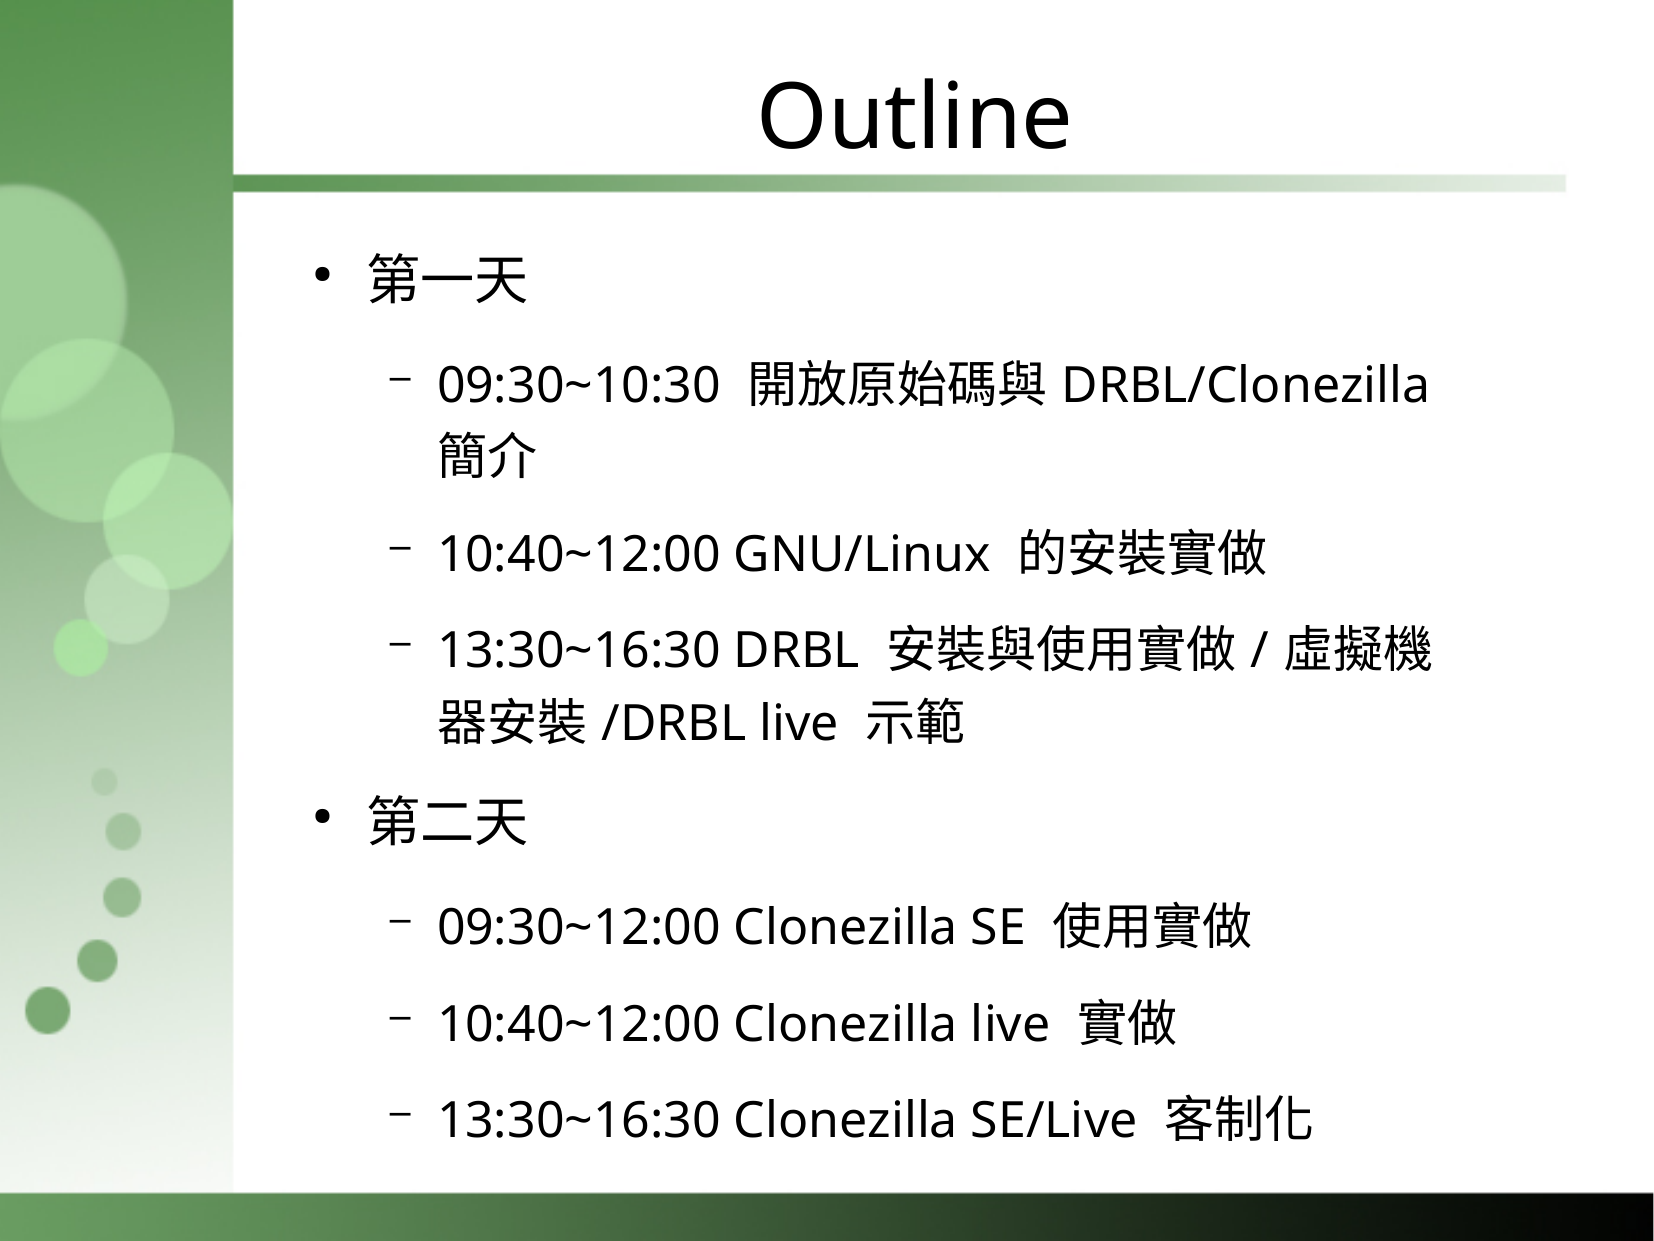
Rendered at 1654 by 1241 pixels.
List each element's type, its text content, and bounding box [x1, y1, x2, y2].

list 第一天 09:30~10:30 開放原始碼與DRBL/Clonezilla簡介 10:40~12:00 GNU/Linux 的安裝實做 13:30~16:30 DRBL 安裝與使用實做/虛擬機器安裝/DRBL live 示範 第二天 09:30~12:00 Clonezilla SE 使用實做 10:40~12:00 Clonezilla live 實做 13:30~16:30 Clonezilla SE/Live 客制化 [295, 236, 1477, 1026]
picture [0, 0, 1654, 1241]
title Outline [236, 49, 1595, 178]
